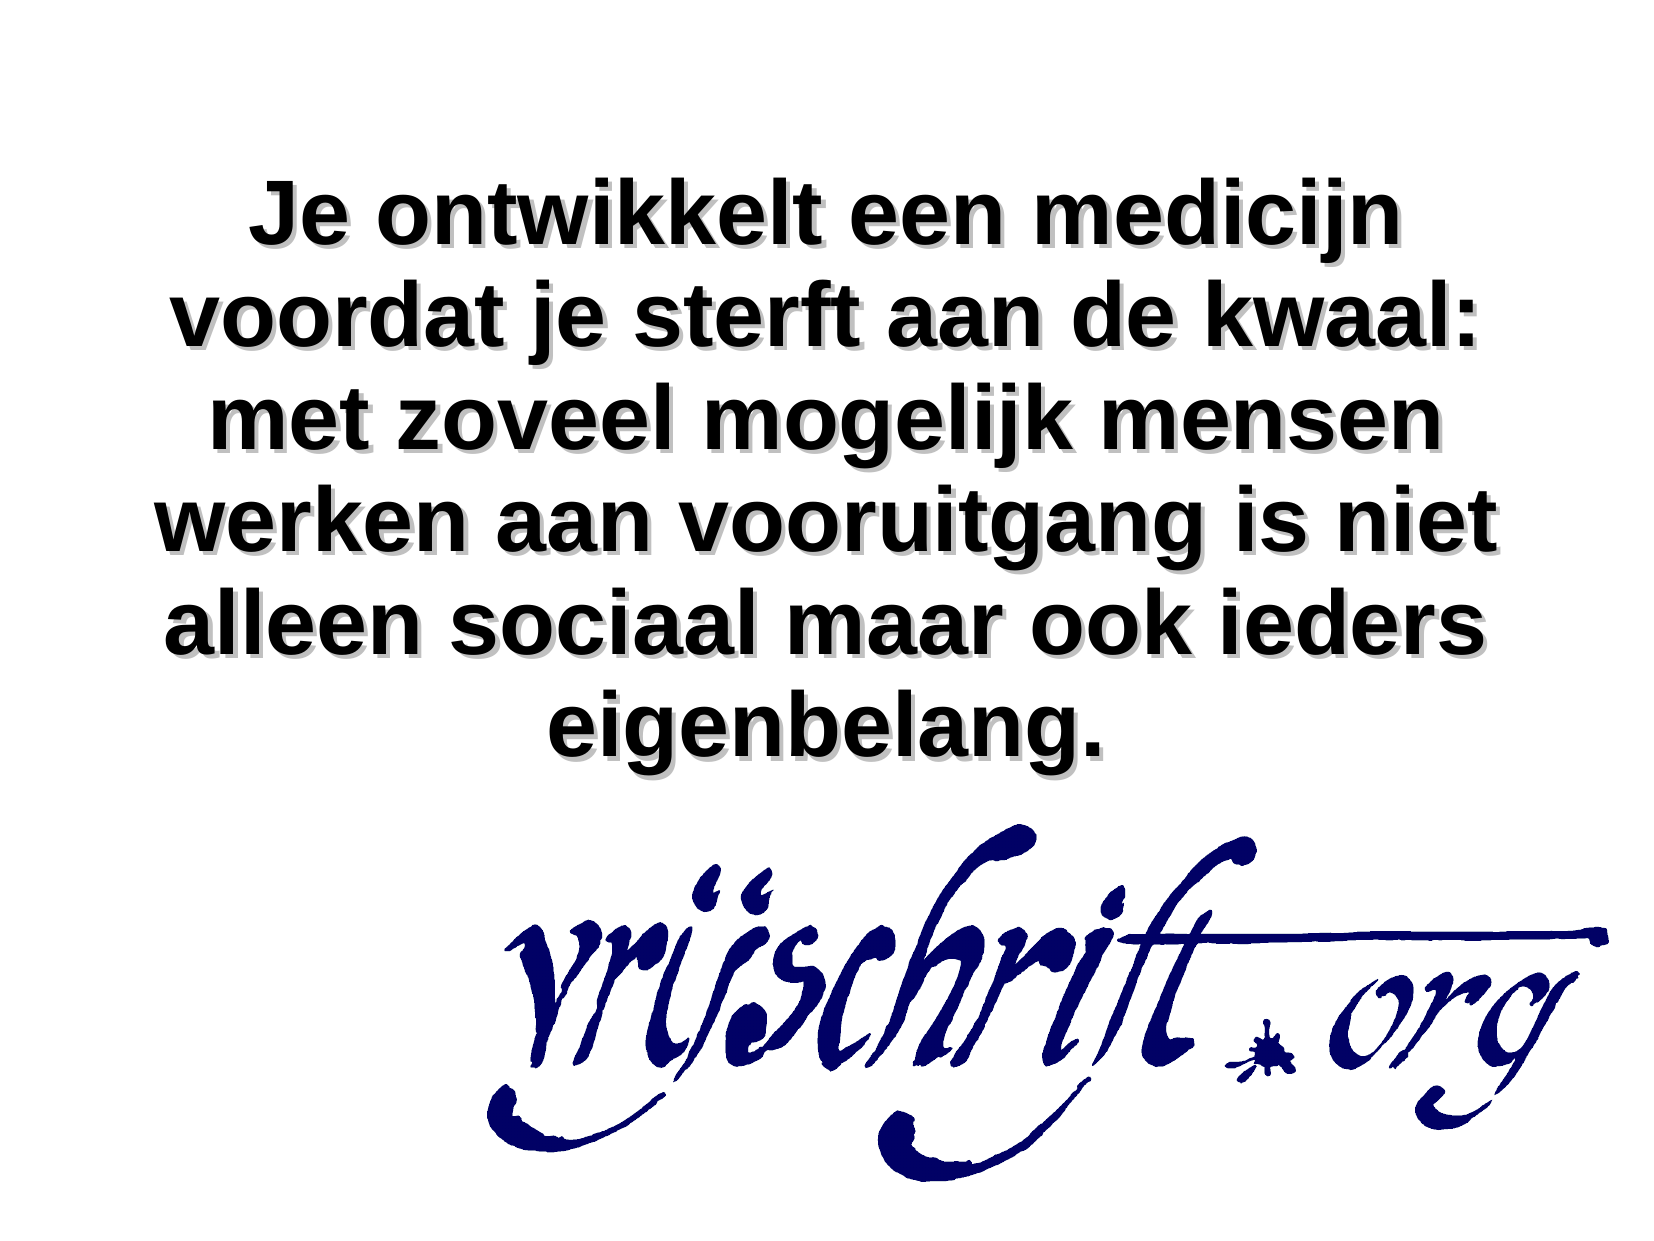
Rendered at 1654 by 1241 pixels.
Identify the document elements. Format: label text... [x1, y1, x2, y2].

title Je ontwikkelt een medicijn voordat je sterft aan de kwaal: met zoveel mogelijk mensen werken aan vooruitgang is niet alleen sociaal maar ook ieders eigenbelang. [82, 112, 1571, 826]
picture [487, 824, 1609, 1182]
